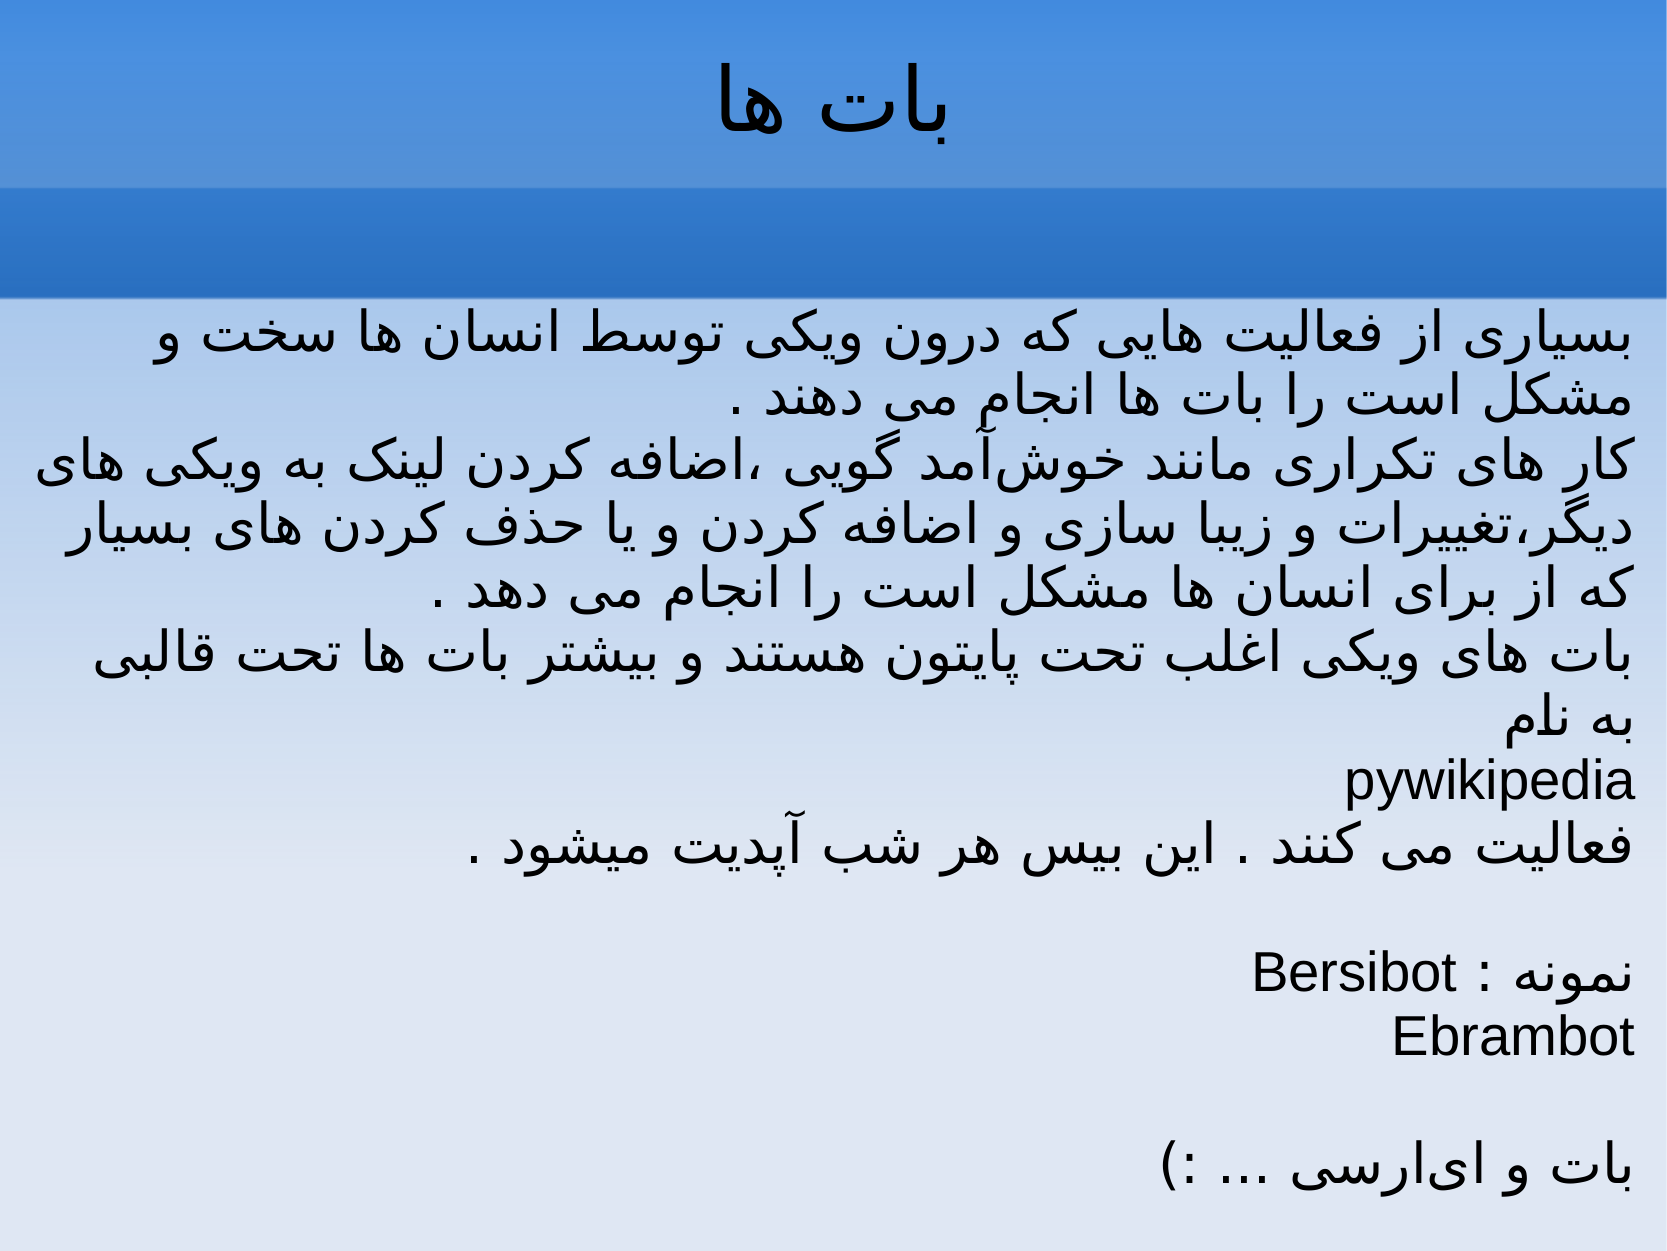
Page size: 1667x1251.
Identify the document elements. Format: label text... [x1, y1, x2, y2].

subtitle بسیاری از فعالیت هایی که درون ویکی توسط انسان ها سخت و مشکل است را بات ها انجام می دهند . کار های تکراری مانند خوش‌آمد گویی ،اضافه کردن لینک به ویکی های دیگر،تغییرات و زیبا سازی و اضافه کردن و یا حذف کردن های بسیار که از برای انسان ها مشکل است را انجام می دهد . بات های ویکی اغلب تحت پایتون هستند و بیشتر بات ها تحت قالبی به نام pywikipedia فعالیت می کنند . این بیس هر شب آپدیت میشود . نمونه : Bersibot Ebrambot بات و ای‌ار‌سی ... :) [31, 299, 1636, 1201]
picture [0, 0, 1667, 1251]
title بات ها [31, 49, 1636, 201]
